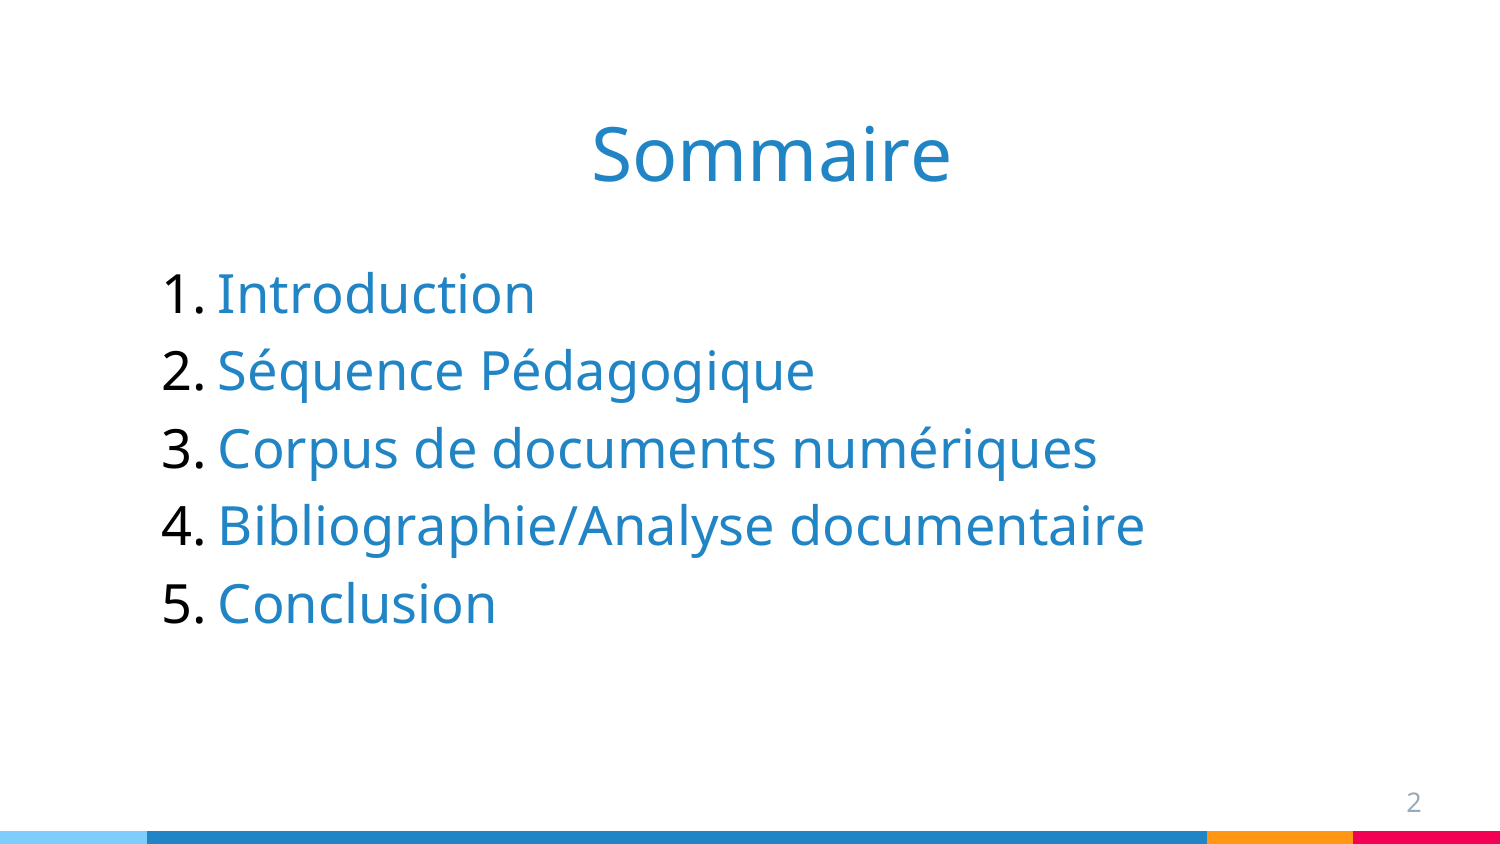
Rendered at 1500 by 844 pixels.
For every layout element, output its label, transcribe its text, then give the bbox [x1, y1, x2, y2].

text_box Introduction Séquence Pédagogique Corpus de documents numériques Bibliographie/Analyse documentaire Conclusion [146, 243, 1246, 520]
text_box 2 [1391, 770, 1482, 822]
title Sommaire [146, 71, 1398, 212]
